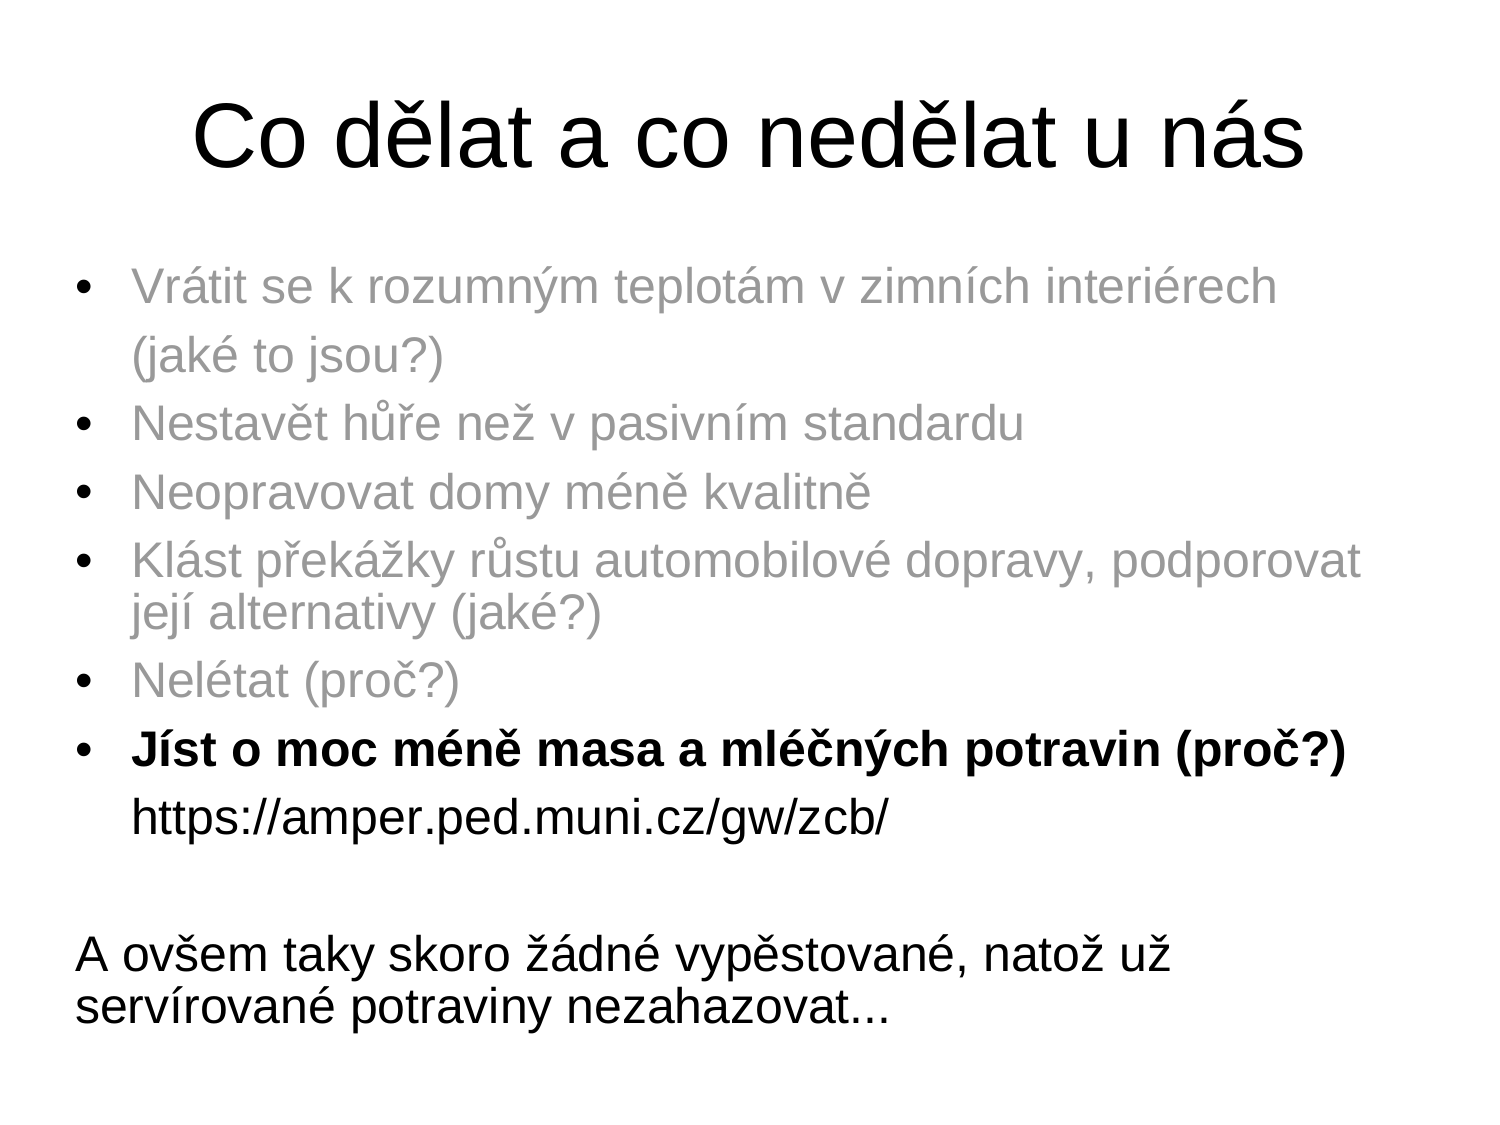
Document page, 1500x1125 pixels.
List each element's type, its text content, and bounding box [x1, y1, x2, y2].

list Vrátit se k rozumným teplotám v zimních interiérech (jaké to jsou?) Nestavět hůře než v pasivním standardu Neopravovat domy méně kvalitně Klást překážky růstu automobilové dopravy, podporovat její alternativy (jaké?) Nelétat (proč?) Jíst o moc méně masa a mléčných potravin (proč?) https://amper.ped.muni.cz/gw/zcb/ A ovšem taky skoro žádné vypěstované, natož už servírované potraviny nezahazovat... [75, 262, 1425, 1042]
title Co dělat a co nedělat u nás [75, 21, 1425, 257]
